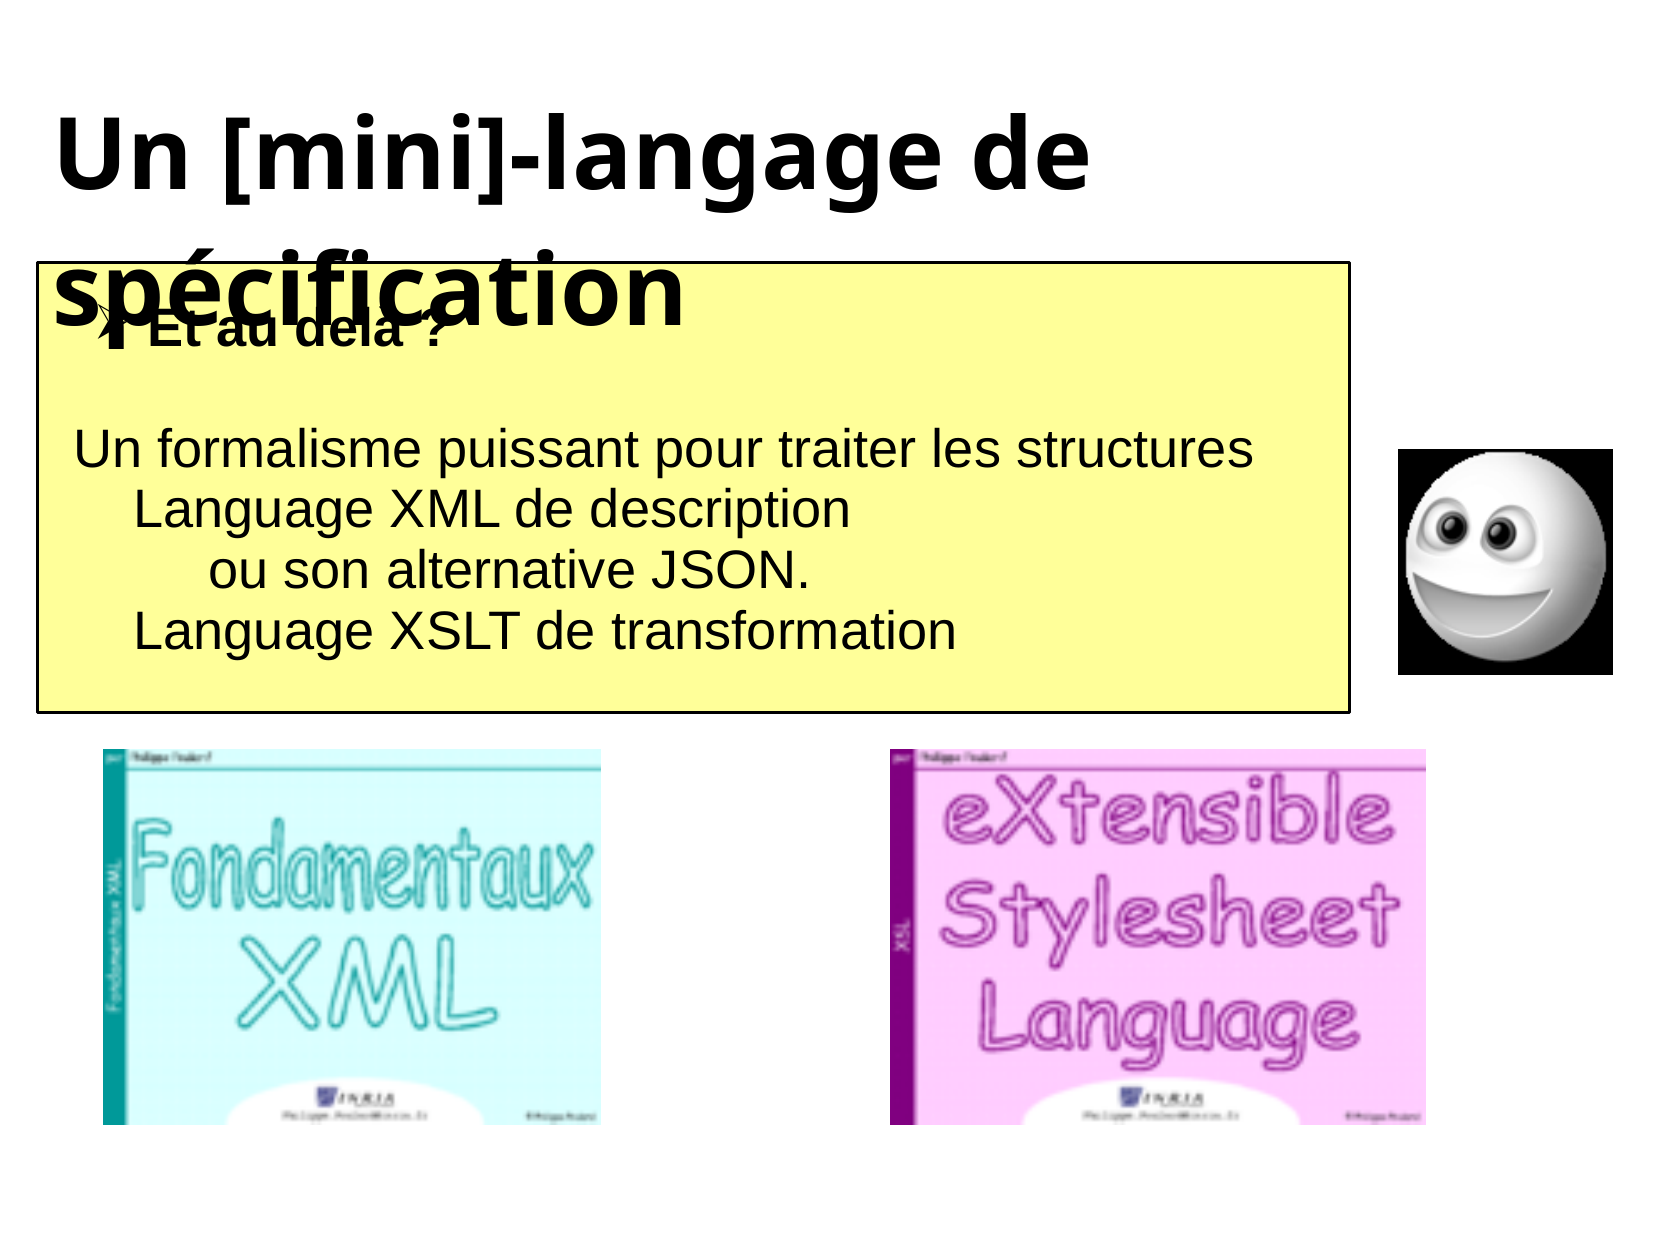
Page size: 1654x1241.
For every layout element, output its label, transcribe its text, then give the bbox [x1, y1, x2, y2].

text_box [37, 262, 1350, 713]
picture [103, 749, 601, 1126]
picture [890, 749, 1426, 1126]
text_box Un [mini]-langage de spécification [37, 75, 1613, 219]
picture [1398, 449, 1613, 676]
text_box Et au delà ? Un formalisme puissant pour traiter les structures Language XML de description ou son alternative JSON. Language XSLT de transformation [43, 225, 1619, 669]
